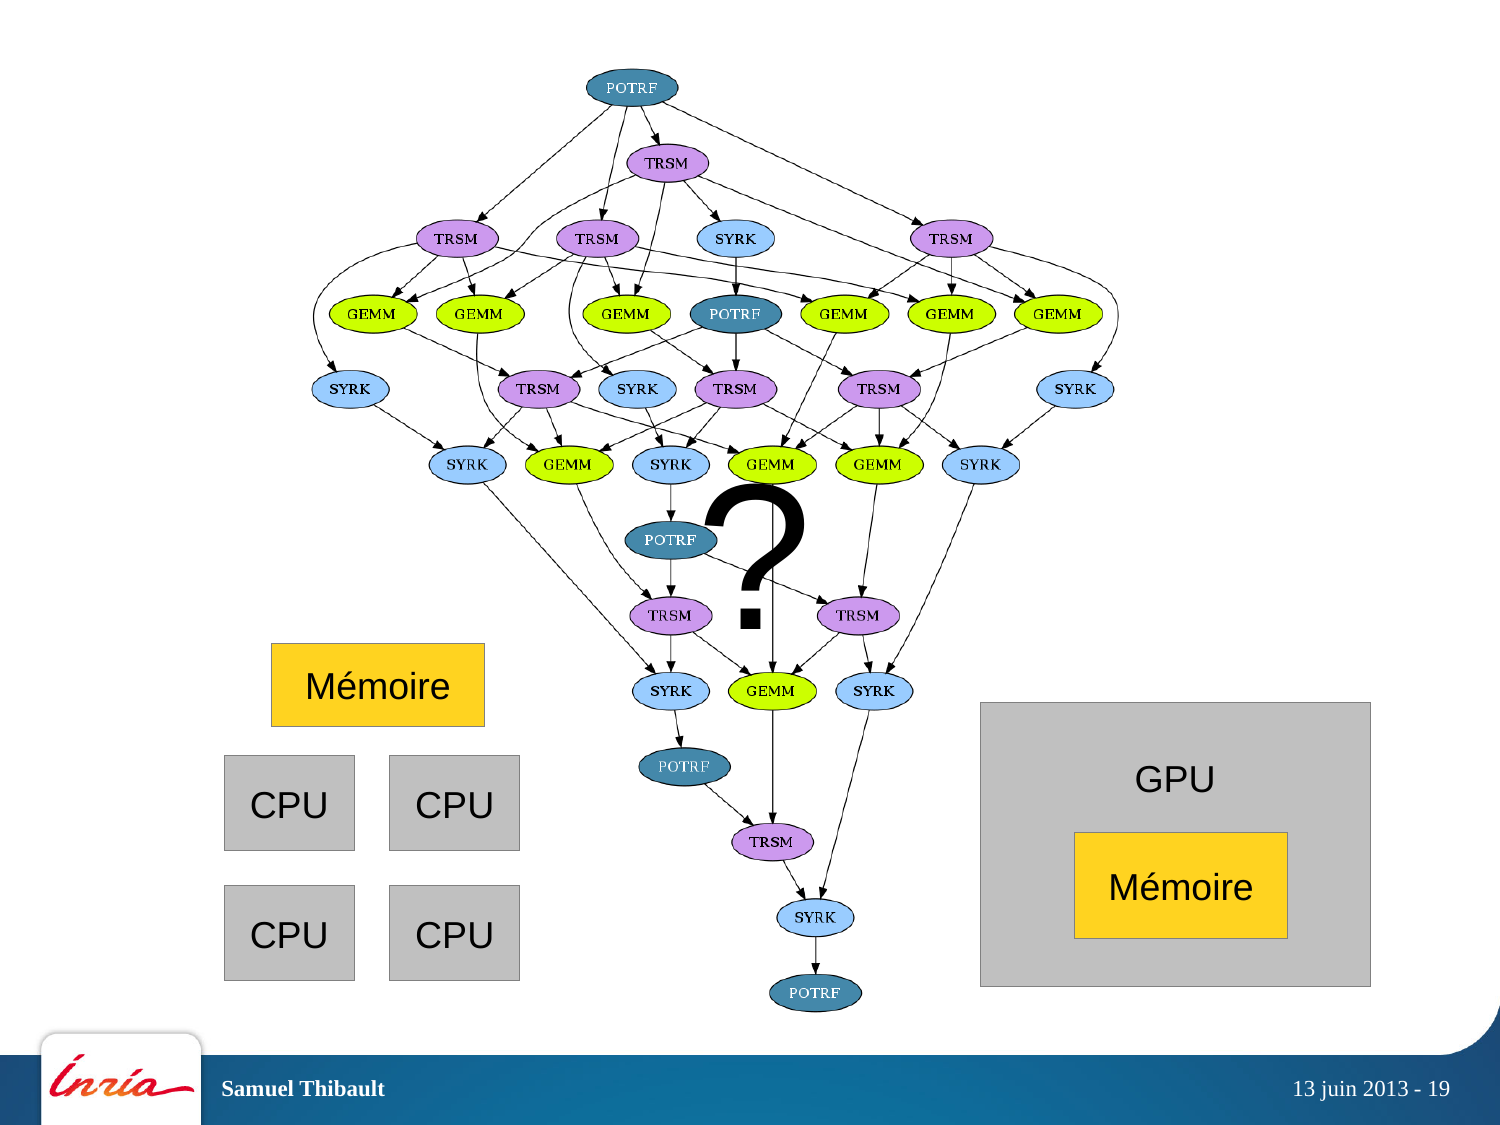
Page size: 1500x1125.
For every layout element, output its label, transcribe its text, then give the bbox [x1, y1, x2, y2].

text_box CPU [389, 755, 520, 851]
text_box GPU [980, 702, 1371, 987]
text_box Mémoire [1074, 832, 1288, 939]
text_box CPU [389, 885, 520, 981]
picture [0, 64, 1500, 1125]
text_box Mémoire [271, 643, 485, 727]
text_box CPU [224, 755, 355, 851]
text_box ? [681, 413, 827, 679]
text_box CPU [224, 885, 355, 981]
